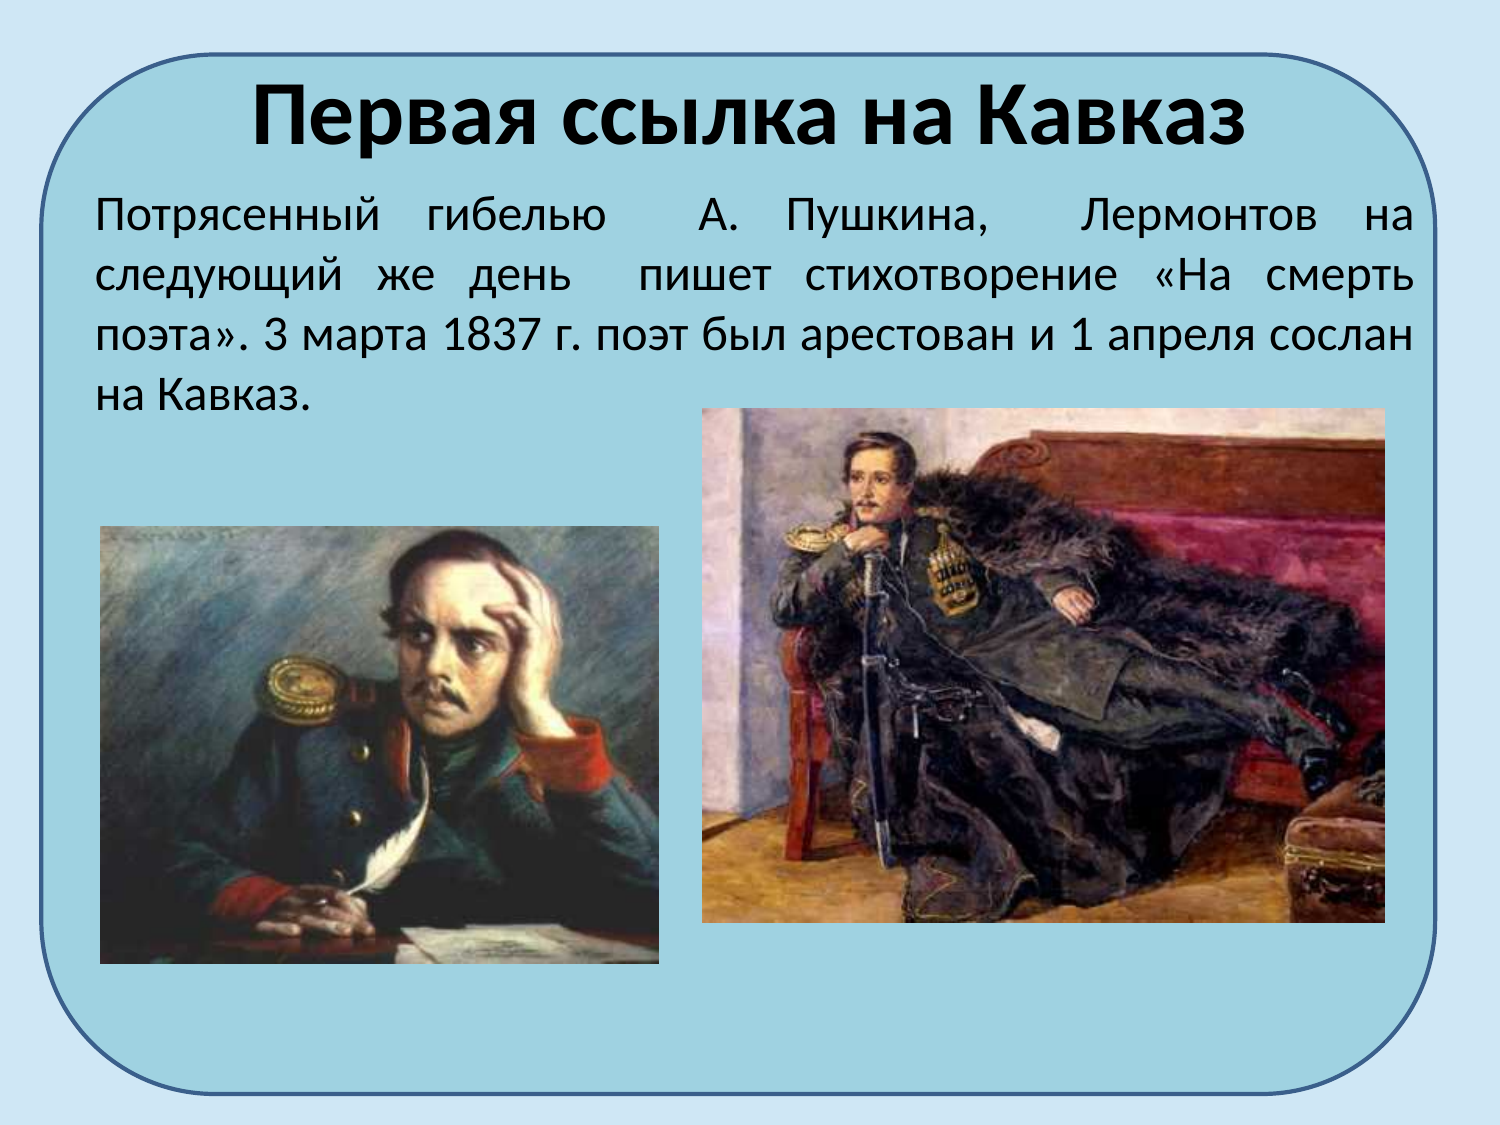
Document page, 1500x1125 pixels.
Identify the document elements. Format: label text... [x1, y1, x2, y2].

title Первая ссылка на Кавказ [75, 45, 1425, 185]
picture [100, 526, 659, 964]
picture [702, 408, 1385, 923]
list Потрясенный гибелью А. Пушкина, Лермонтов на следующий же день пишет стихотворение «На смерть поэта». 3 марта 1837 г. поэт был арестован и 1 апреля сослан на Кавказ. [79, 172, 1430, 916]
